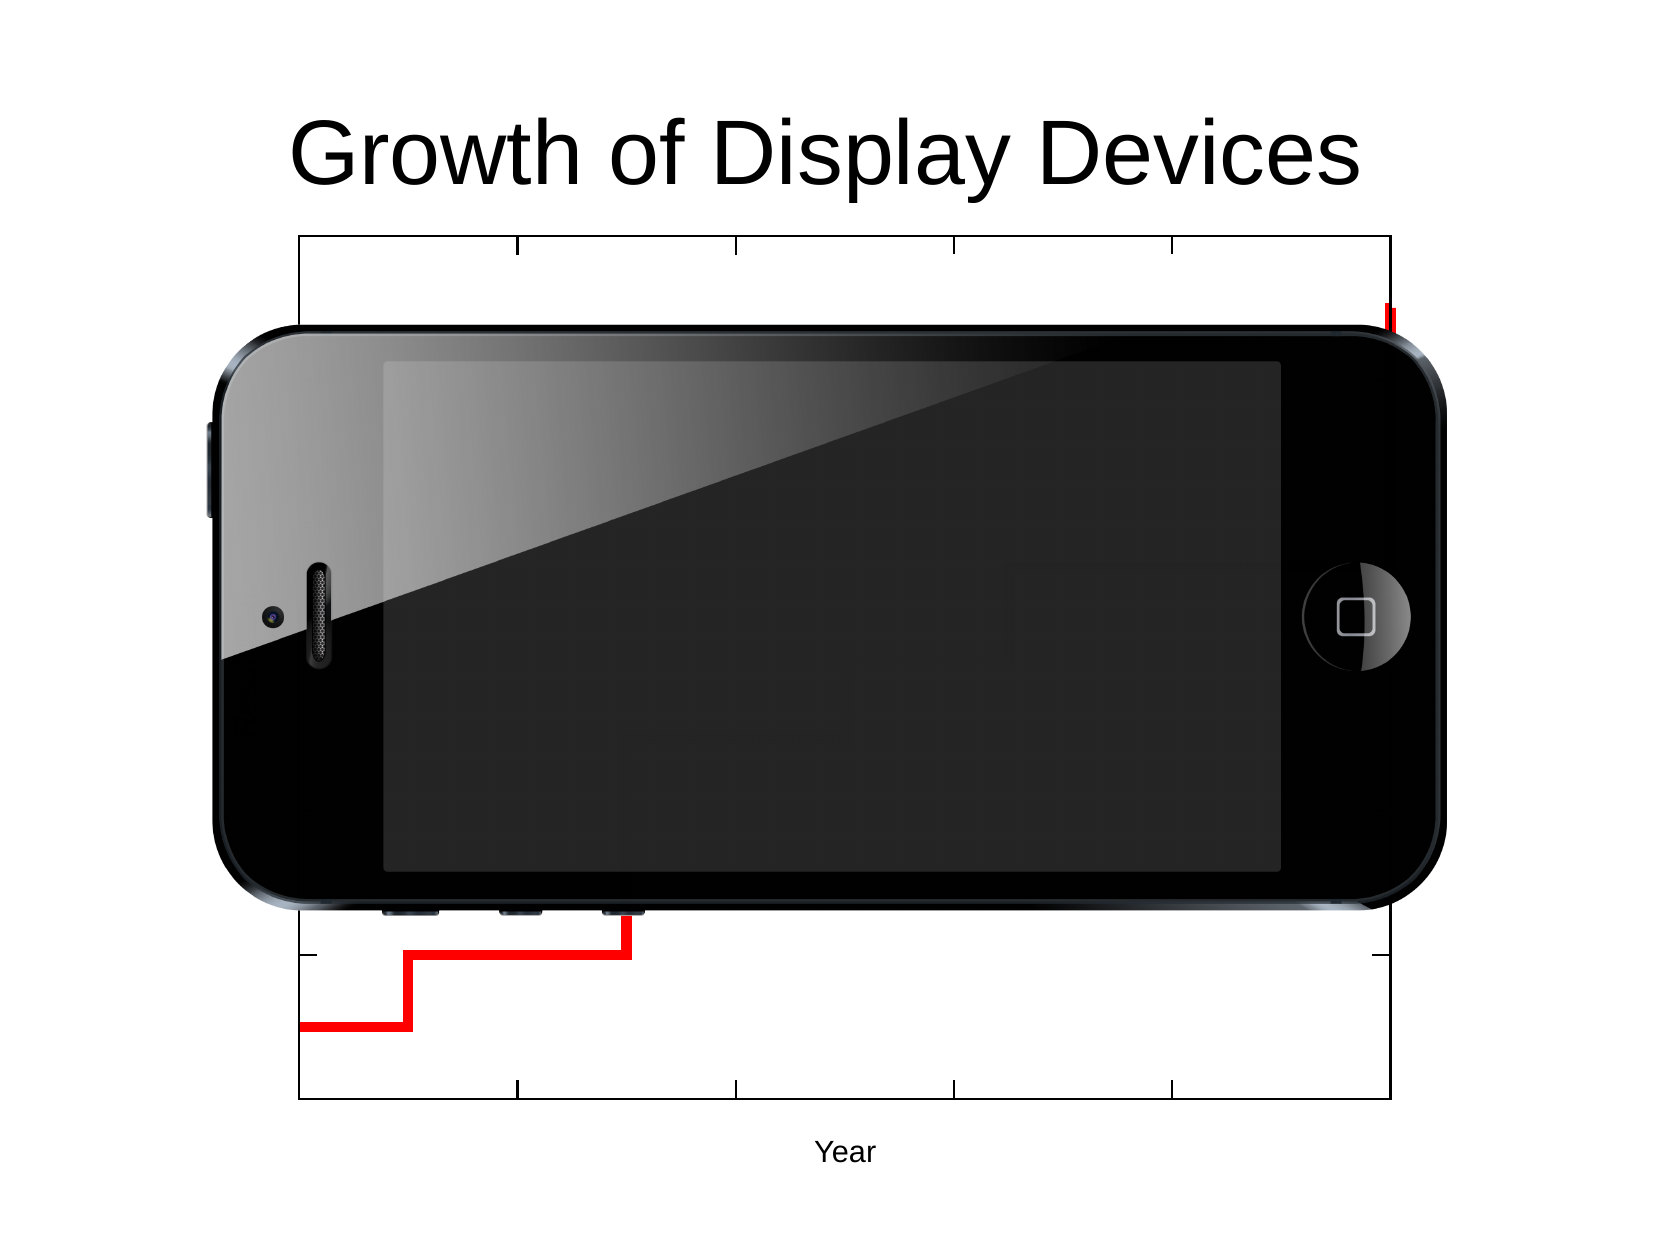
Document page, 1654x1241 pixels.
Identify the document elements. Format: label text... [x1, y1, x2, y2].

picture [206, 200, 1447, 1181]
title Growth of Display Devices [82, 49, 1571, 257]
